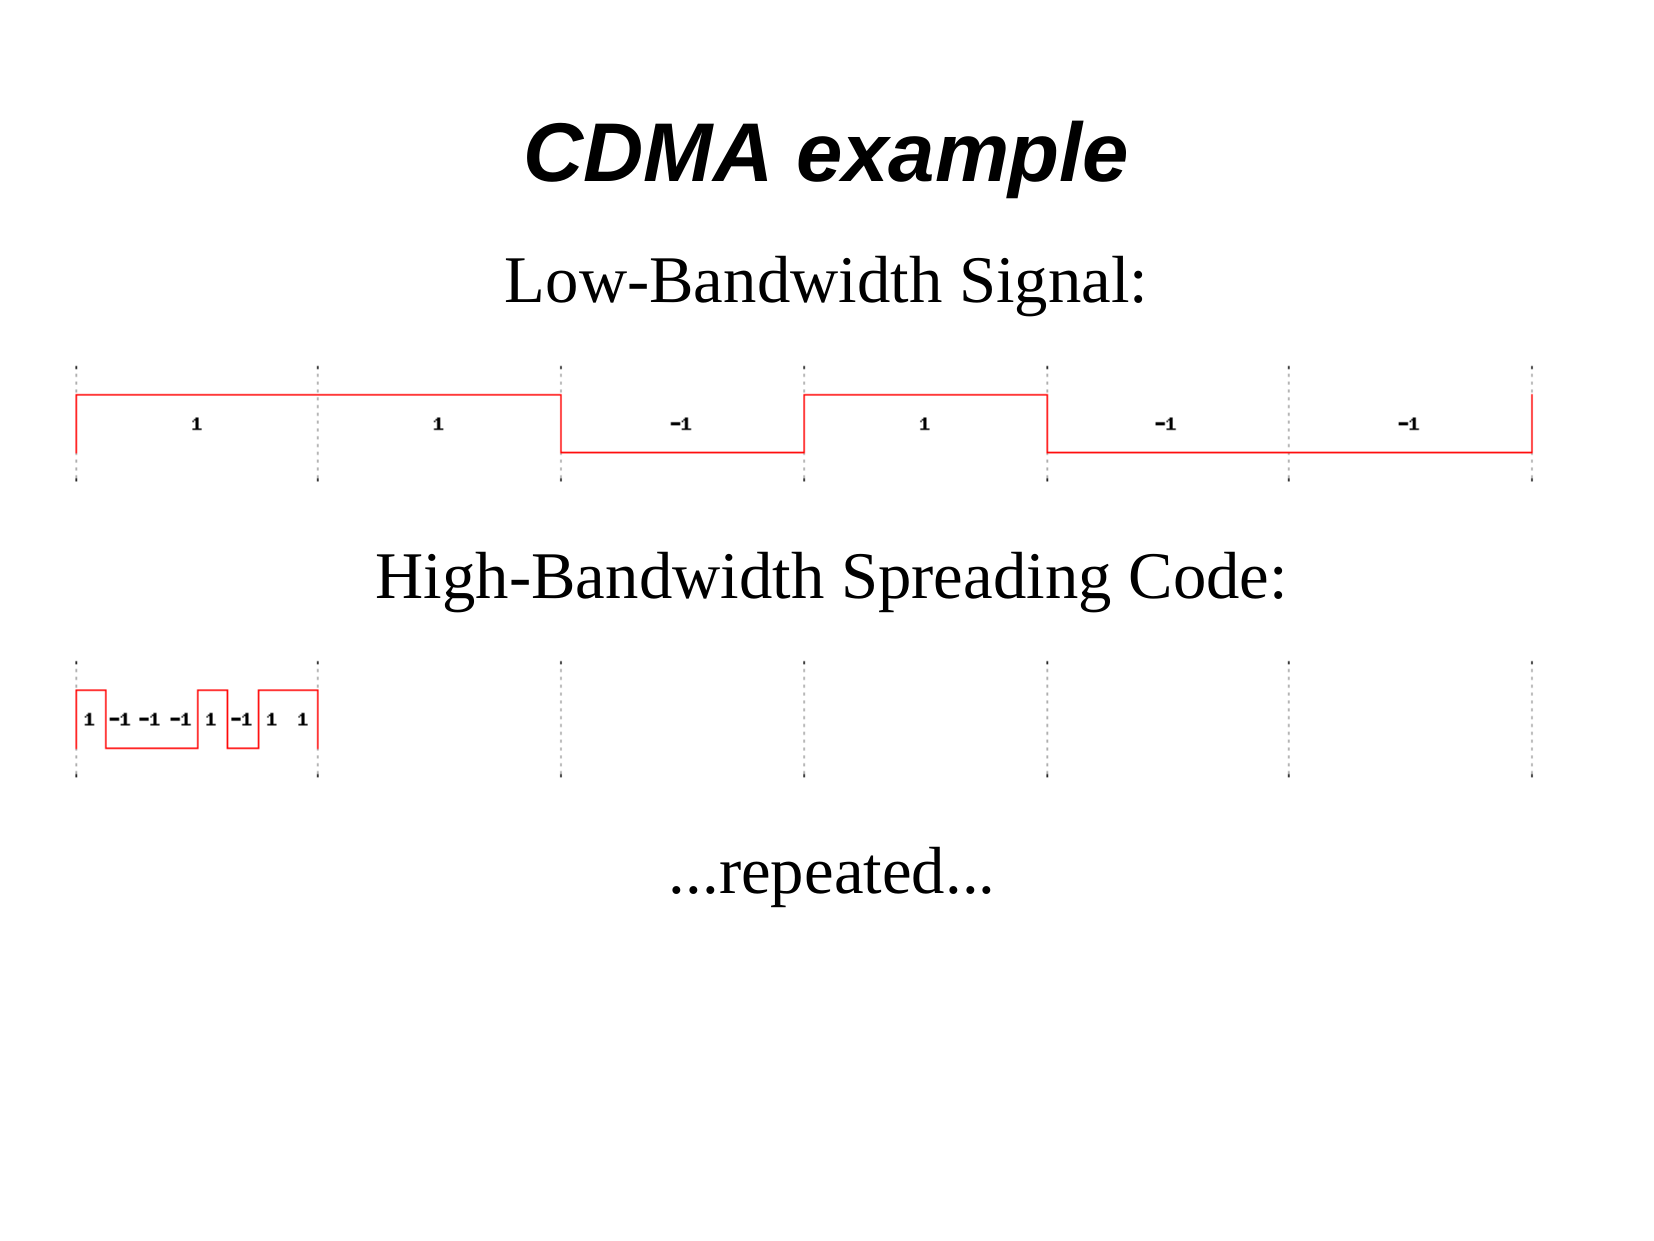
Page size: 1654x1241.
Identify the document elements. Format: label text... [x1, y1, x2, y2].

picture [29, 346, 1625, 502]
text_box ...repeated... [88, 826, 1577, 916]
text_box Low-Bandwidth Signal: [82, 236, 1572, 325]
title CDMA example [82, 49, 1571, 236]
text_box High-Bandwidth Spreading Code: [88, 531, 1577, 621]
picture [29, 641, 1625, 798]
